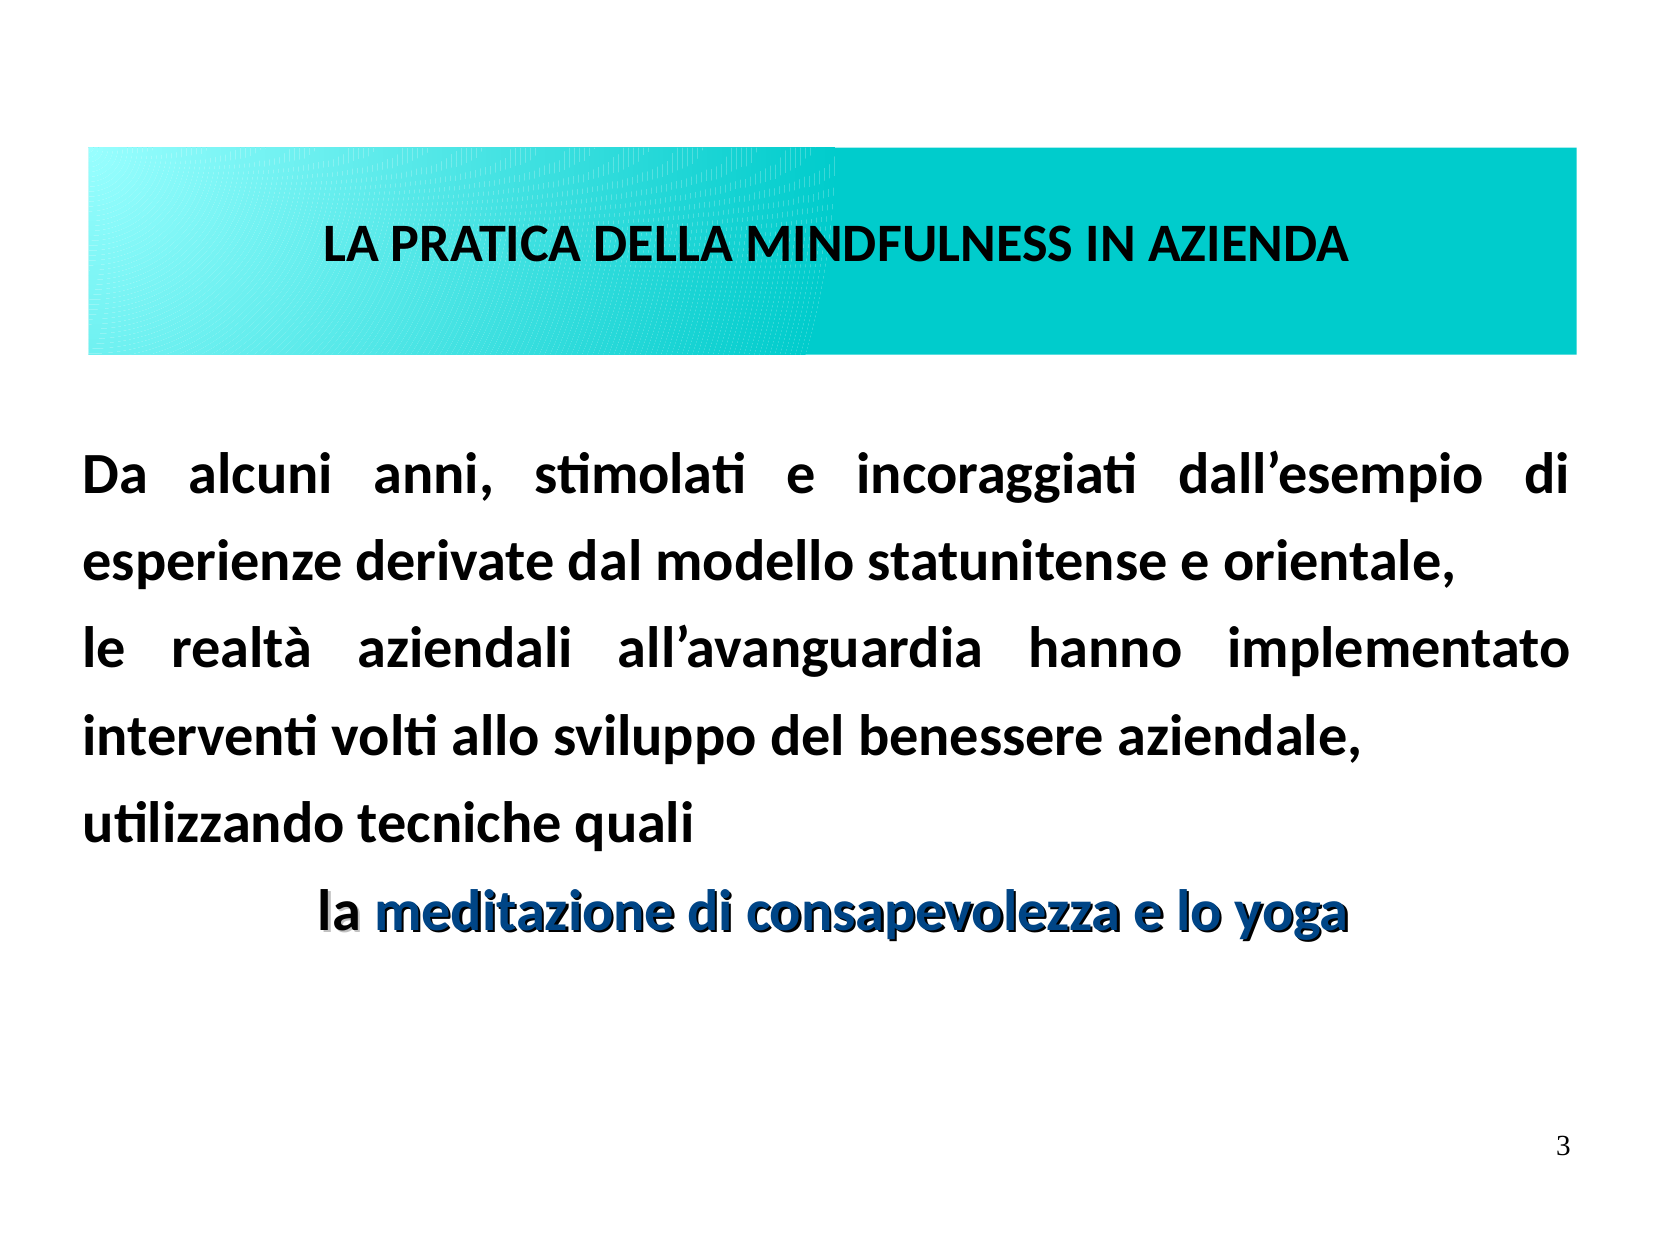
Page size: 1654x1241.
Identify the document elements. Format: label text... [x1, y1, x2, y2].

subtitle Da alcuni anni, stimolati e incoraggiati dall’esempio di esperienze derivate dal modello statunitense e orientale, le realtà aziendali all’avanguardia hanno implementato interventi volti allo sviluppo del benessere aziendale, utilizzando tecniche quali la meditazione di consapevolezza e lo yoga [82, 290, 1571, 1010]
title LA PRATICA DELLA MINDFULNESS IN AZIENDA [88, 147, 1577, 355]
